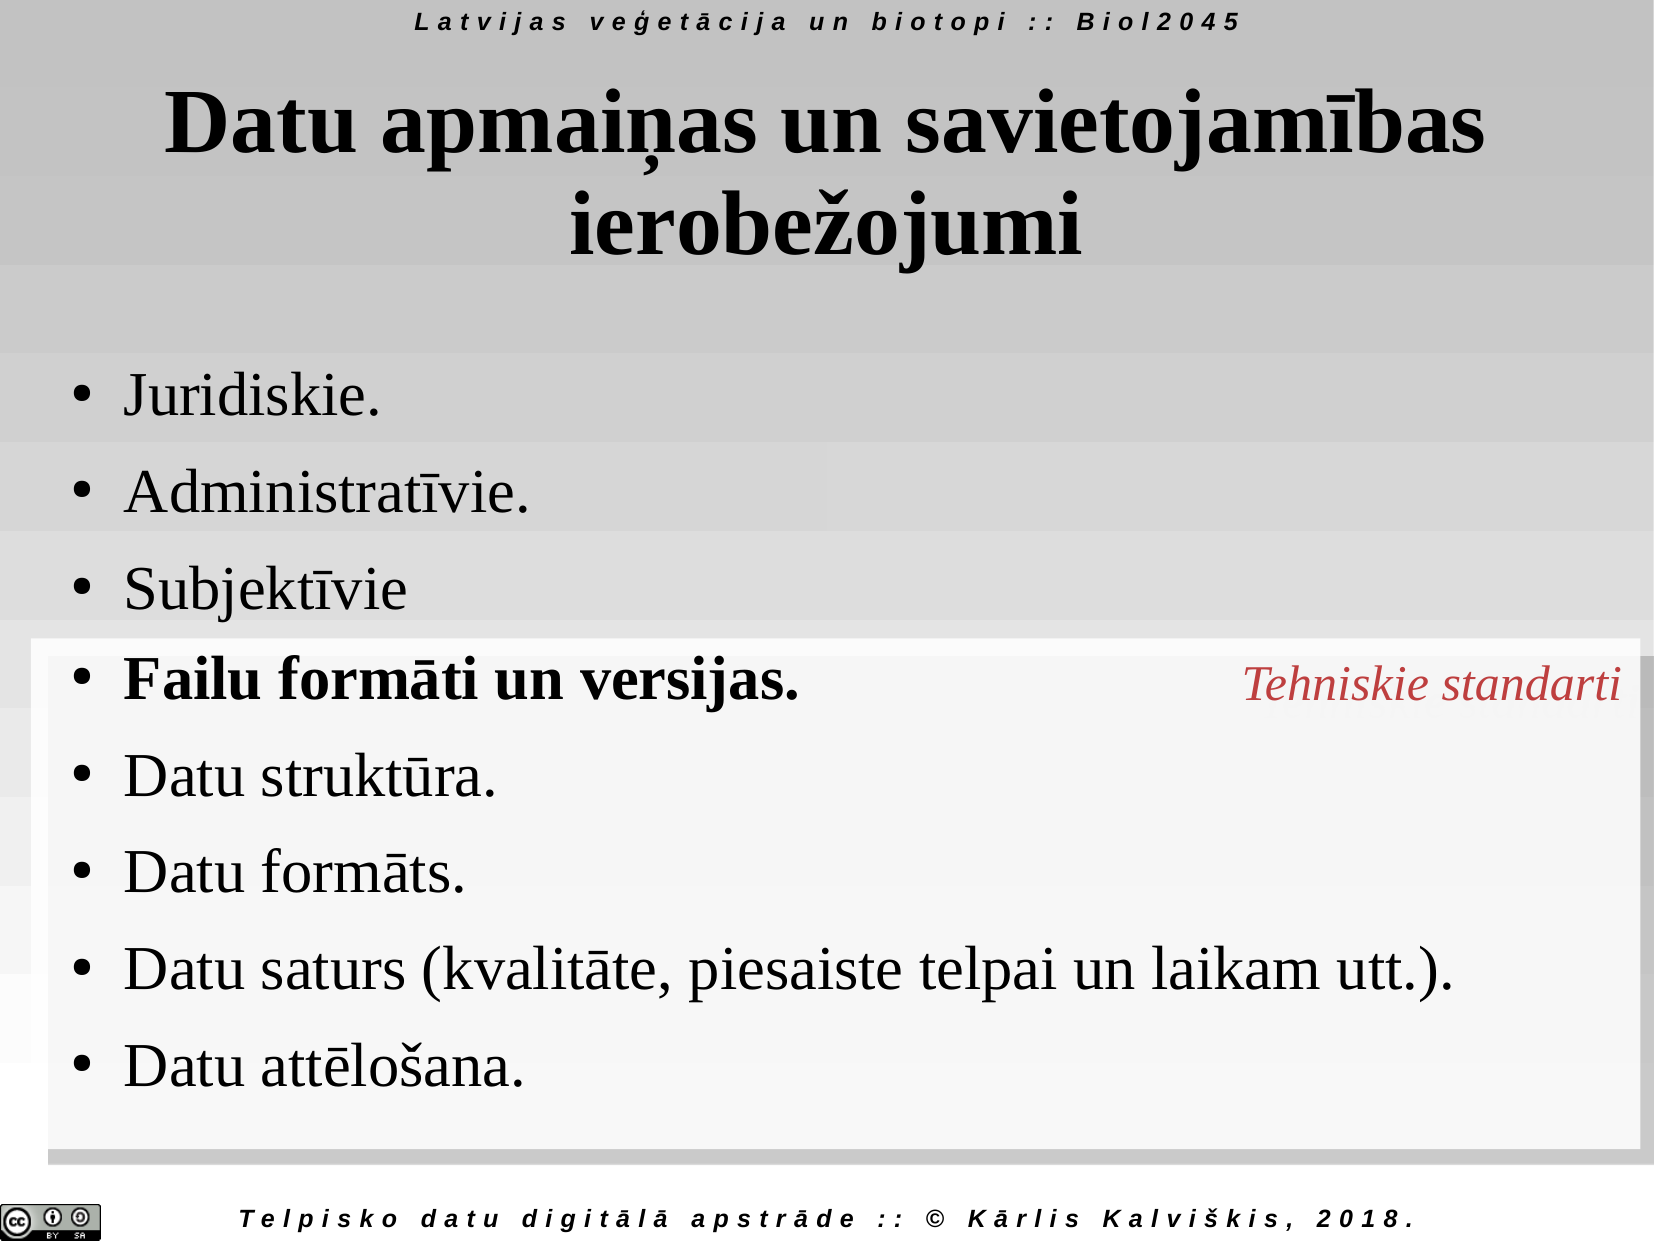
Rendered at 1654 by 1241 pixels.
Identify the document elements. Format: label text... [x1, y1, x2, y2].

picture [0, 0, 1654, 1241]
list Failu formāti un versijas. Datu struktūra. Datu formāts. Datu saturs (kvalitāte, piesaiste telpai un laikam utt.). Datu attēlošana. [53, 643, 1619, 1177]
text_box Tehniskie standarti [30, 638, 1641, 1150]
list Juridiskie. Administratīvie. Subjektīvie [53, 257, 1619, 623]
title Datu apmaiņas un savietojamības ierobežojumi [29, 49, 1625, 296]
